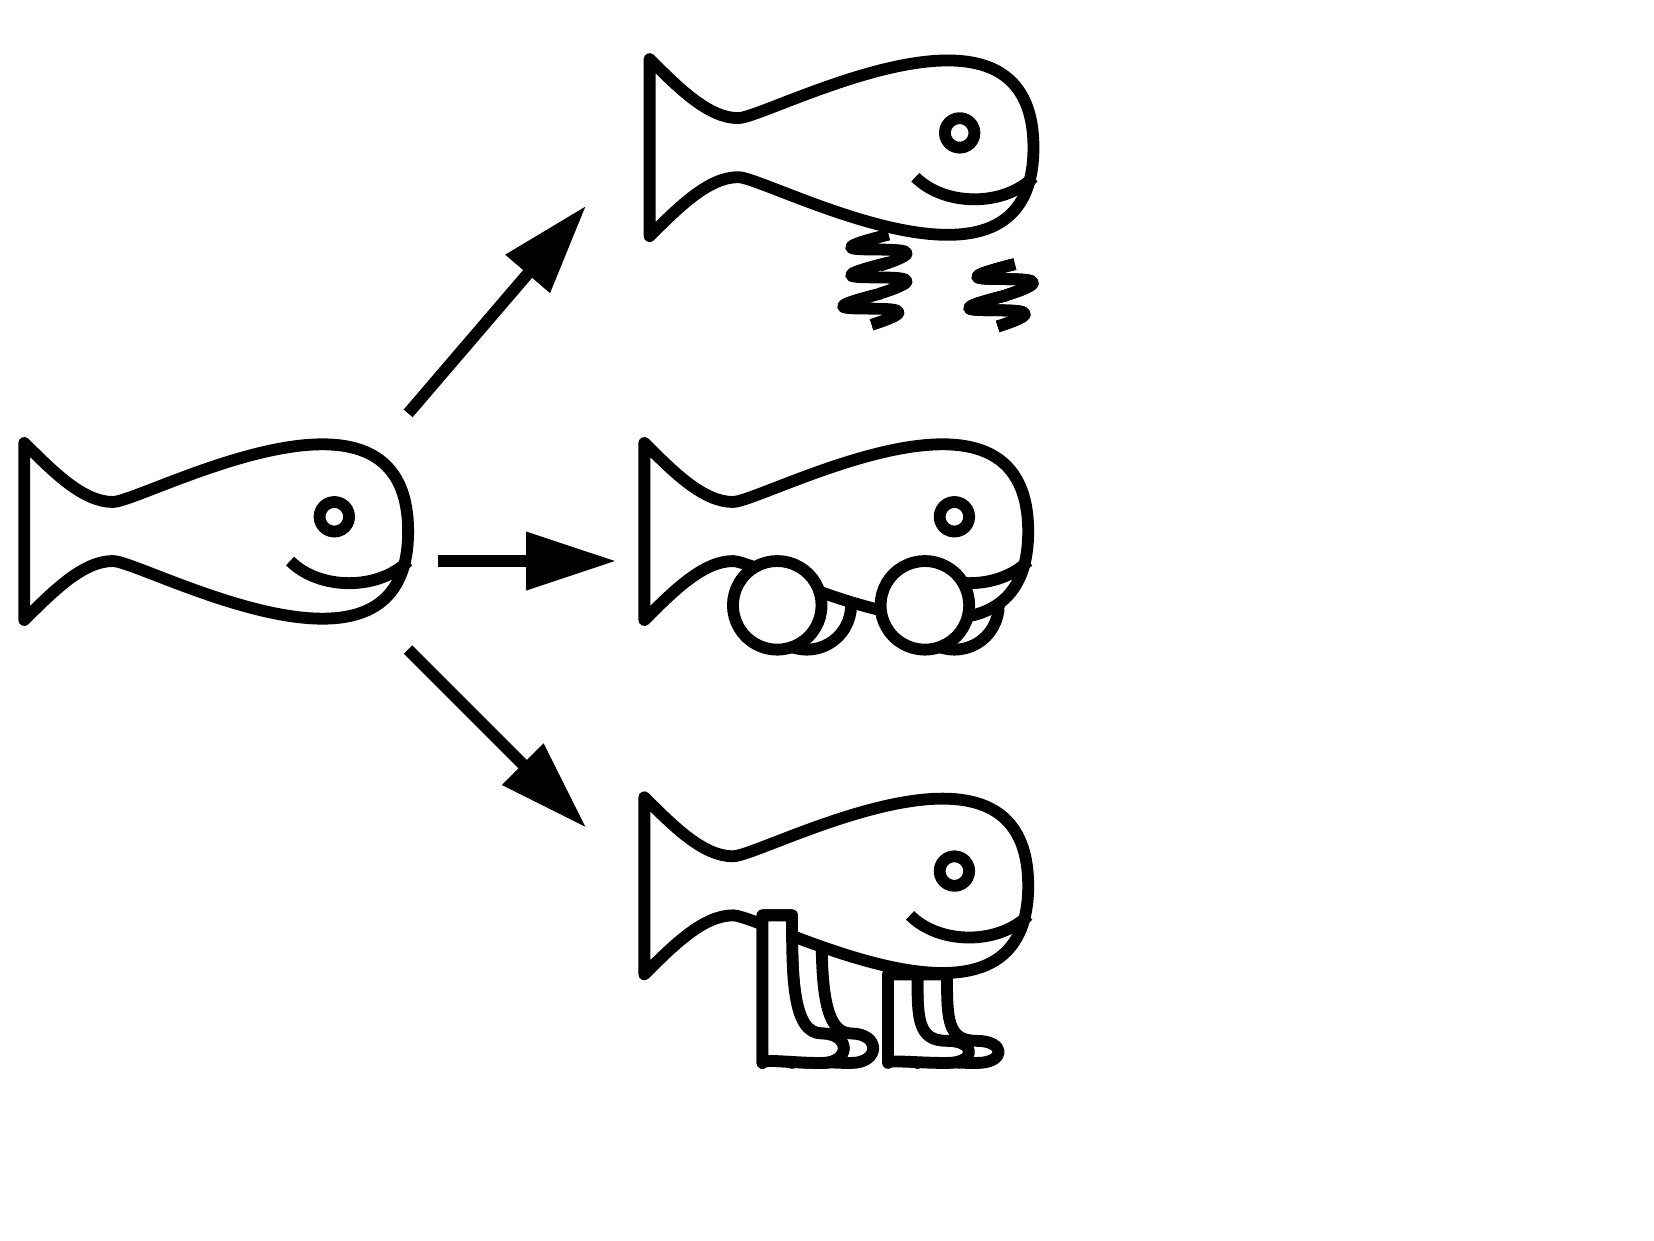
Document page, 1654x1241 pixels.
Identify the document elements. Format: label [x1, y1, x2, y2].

text_box [644, 797, 1029, 1063]
text_box [319, 501, 350, 532]
text_box [644, 442, 1029, 650]
text_box [649, 59, 1034, 237]
